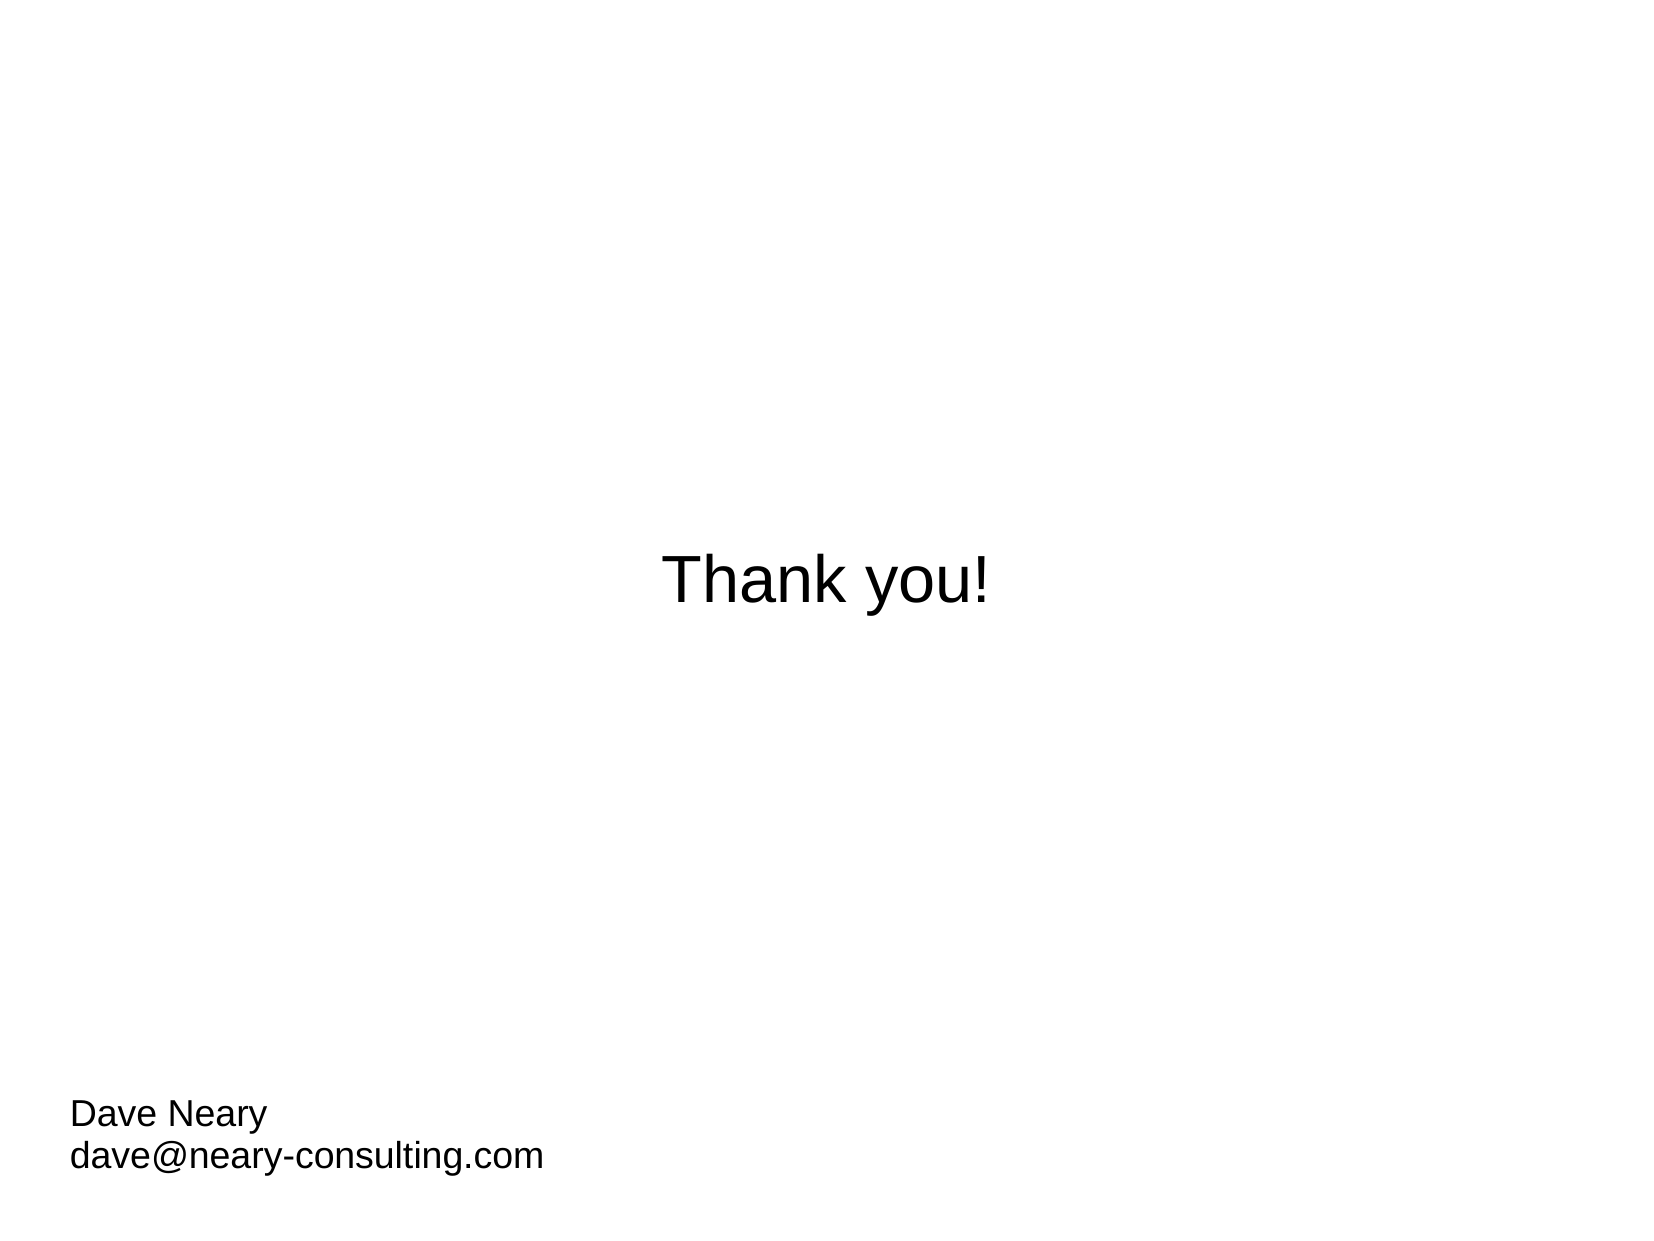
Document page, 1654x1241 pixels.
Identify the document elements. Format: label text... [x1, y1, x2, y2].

subtitle Thank you! [82, 49, 1571, 1109]
text_box Dave Neary dave@neary-consulting.com [55, 1085, 560, 1185]
